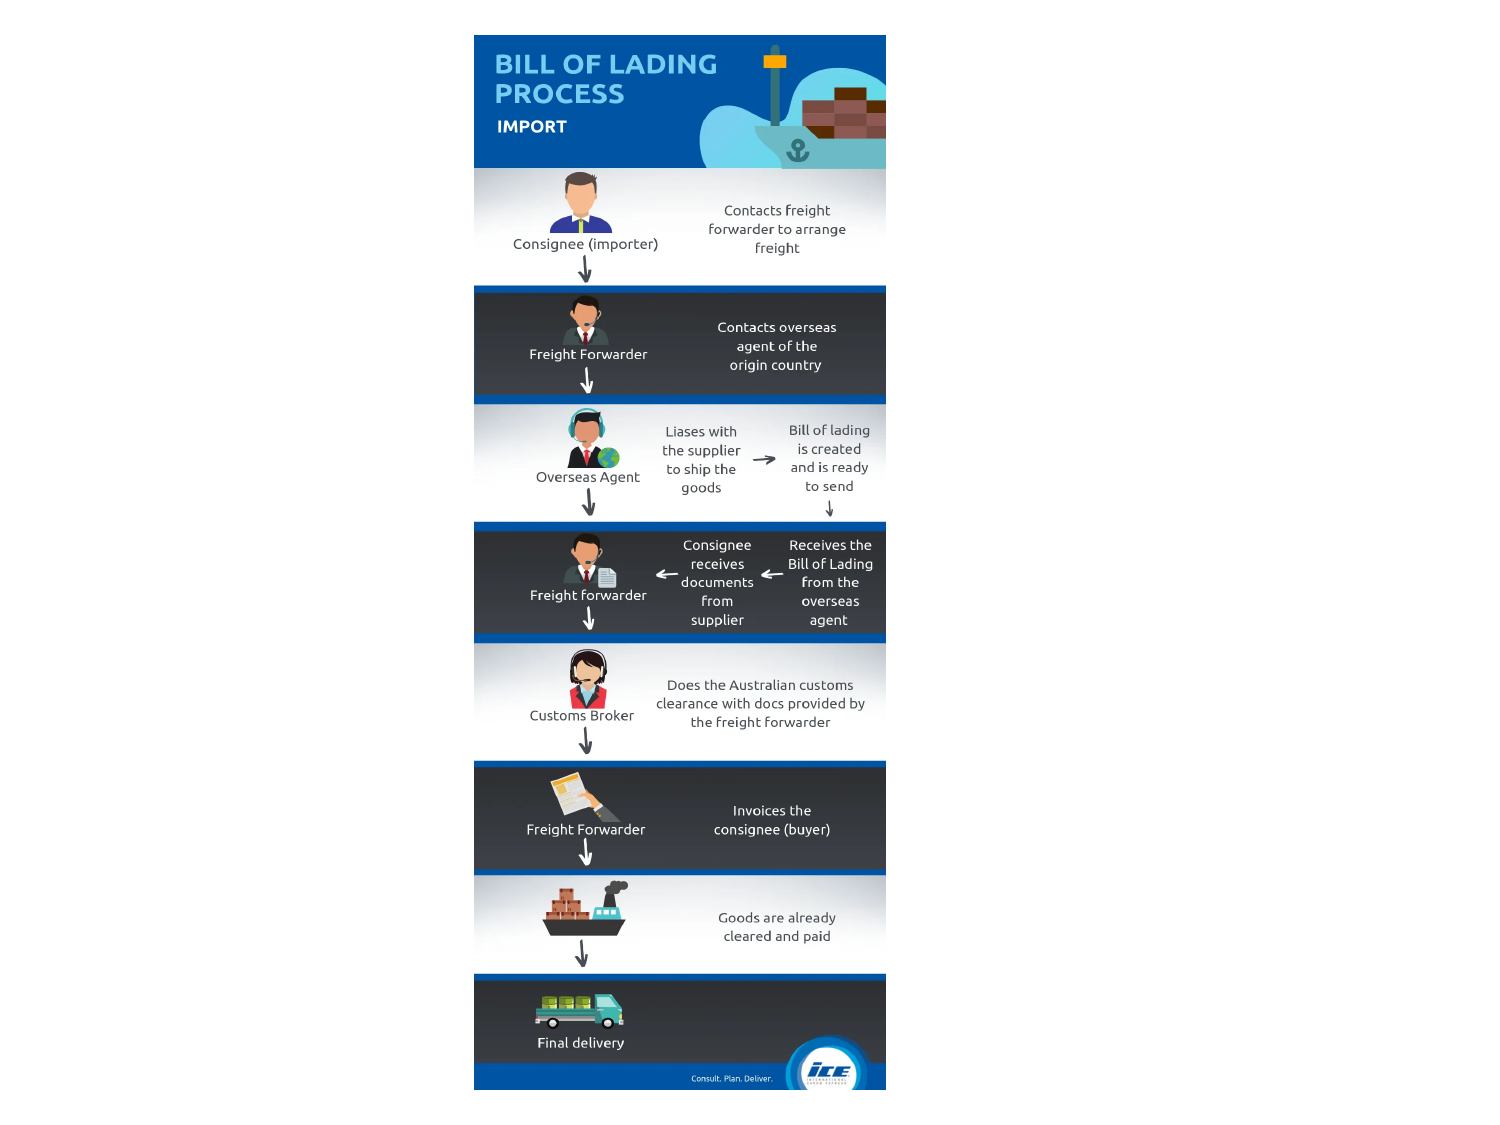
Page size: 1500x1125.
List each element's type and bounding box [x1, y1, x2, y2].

picture [474, 35, 886, 1090]
